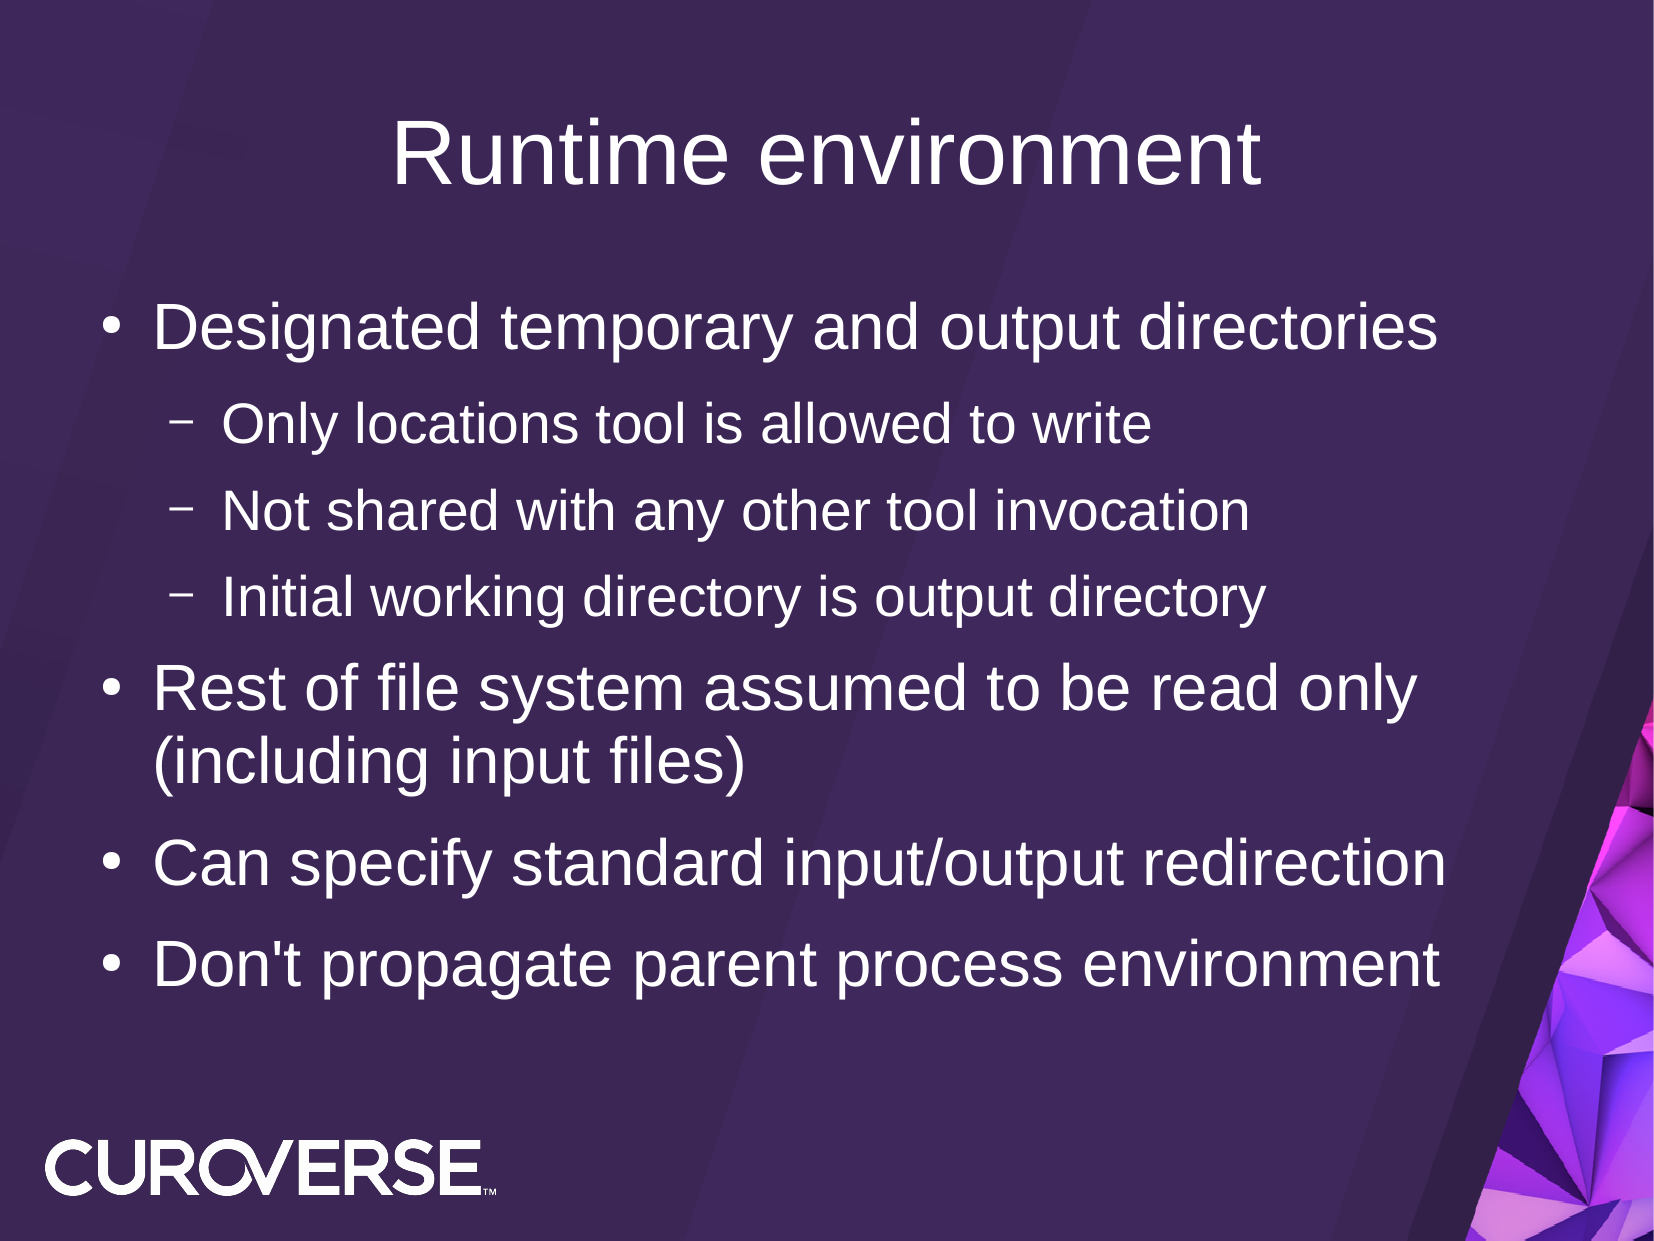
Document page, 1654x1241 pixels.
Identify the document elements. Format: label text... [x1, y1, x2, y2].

list Designated temporary and output directories Only locations tool is allowed to write Not shared with any other tool invocation Initial working directory is output directory Rest of file system assumed to be read only (including input files) Can specify standard input/output redirection Don't propagate parent process environment [82, 290, 1571, 1010]
picture [0, 0, 1654, 1241]
title Runtime environment [82, 49, 1571, 257]
